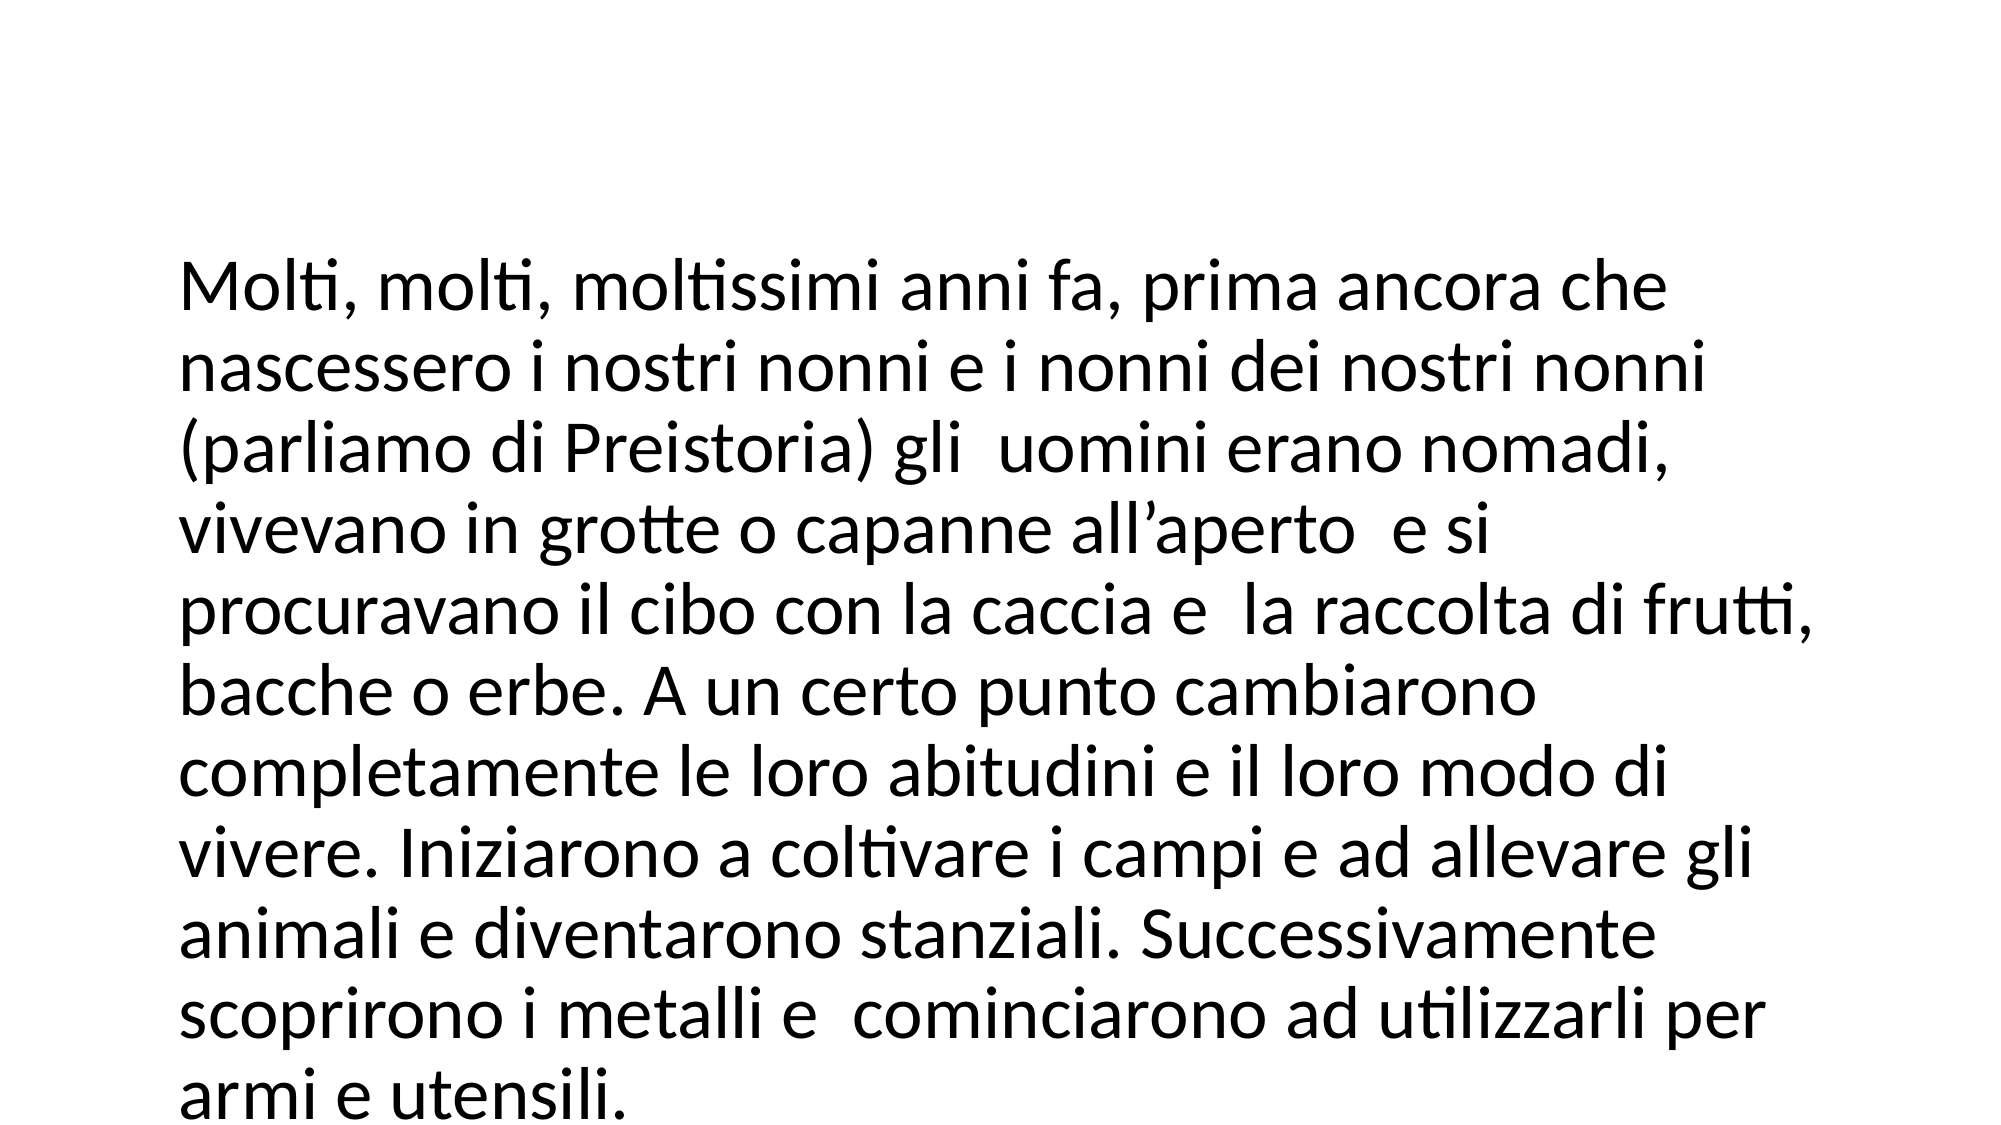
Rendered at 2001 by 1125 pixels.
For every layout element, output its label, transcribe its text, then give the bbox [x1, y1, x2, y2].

title Molti, molti, moltissimi anni fa, prima ancora che nascessero i nostri nonni e i nonni dei nostri nonni (parliamo di Preistoria) gli uomini erano nomadi, vivevano in grotte o capanne all’aperto e si procuravano il cibo con la caccia e la raccolta di frutti, bacche o erbe. A un certo punto cambiarono completamente le loro abitudini e il loro modo di vivere. Iniziarono a coltivare i campi e ad allevare gli animali e diventarono stanziali. Successivamente scoprirono i metalli e cominciarono ad utilizzarli per armi e utensili. Gli archeologi con gli scavi recuperano informazioni sui modi di vita di questi uomini. [163, 76, 1889, 1107]
